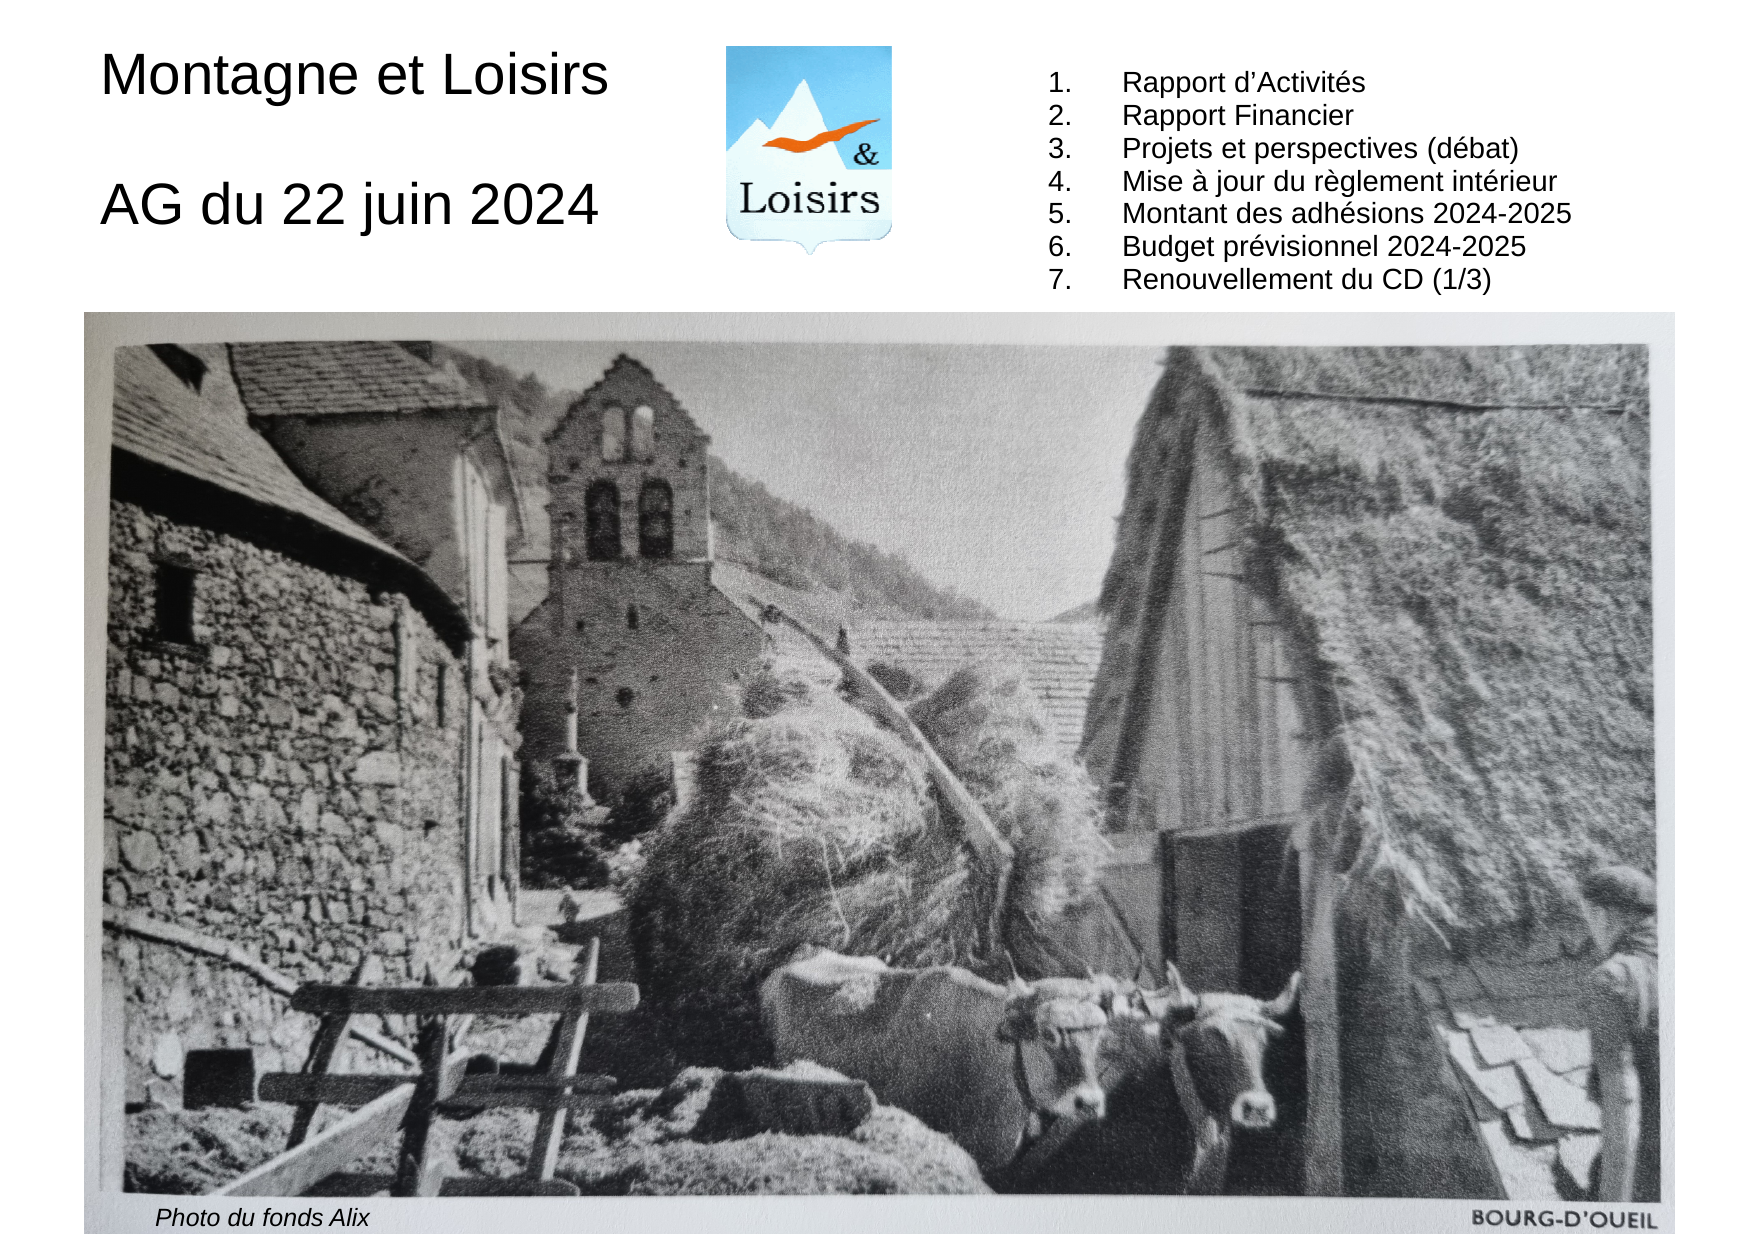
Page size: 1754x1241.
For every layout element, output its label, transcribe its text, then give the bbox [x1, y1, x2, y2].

picture [84, 312, 1675, 1234]
text_box Montagne et Loisirs AG du 22 juin 2024 [100, 41, 650, 254]
text_box 1. Rapport d’Activités 2. Rapport Financier 3. Projets et perspectives (débat) 4. Mise à jour du règlement intérieur 5. Montant des adhésions 2024-2025 6. Budget prévisionnel 2024-2025 7. Renouvellement du CD (1/3) [1033, 59, 1731, 343]
text_box Photo du fonds Alix [140, 1196, 386, 1239]
picture [726, 46, 892, 255]
